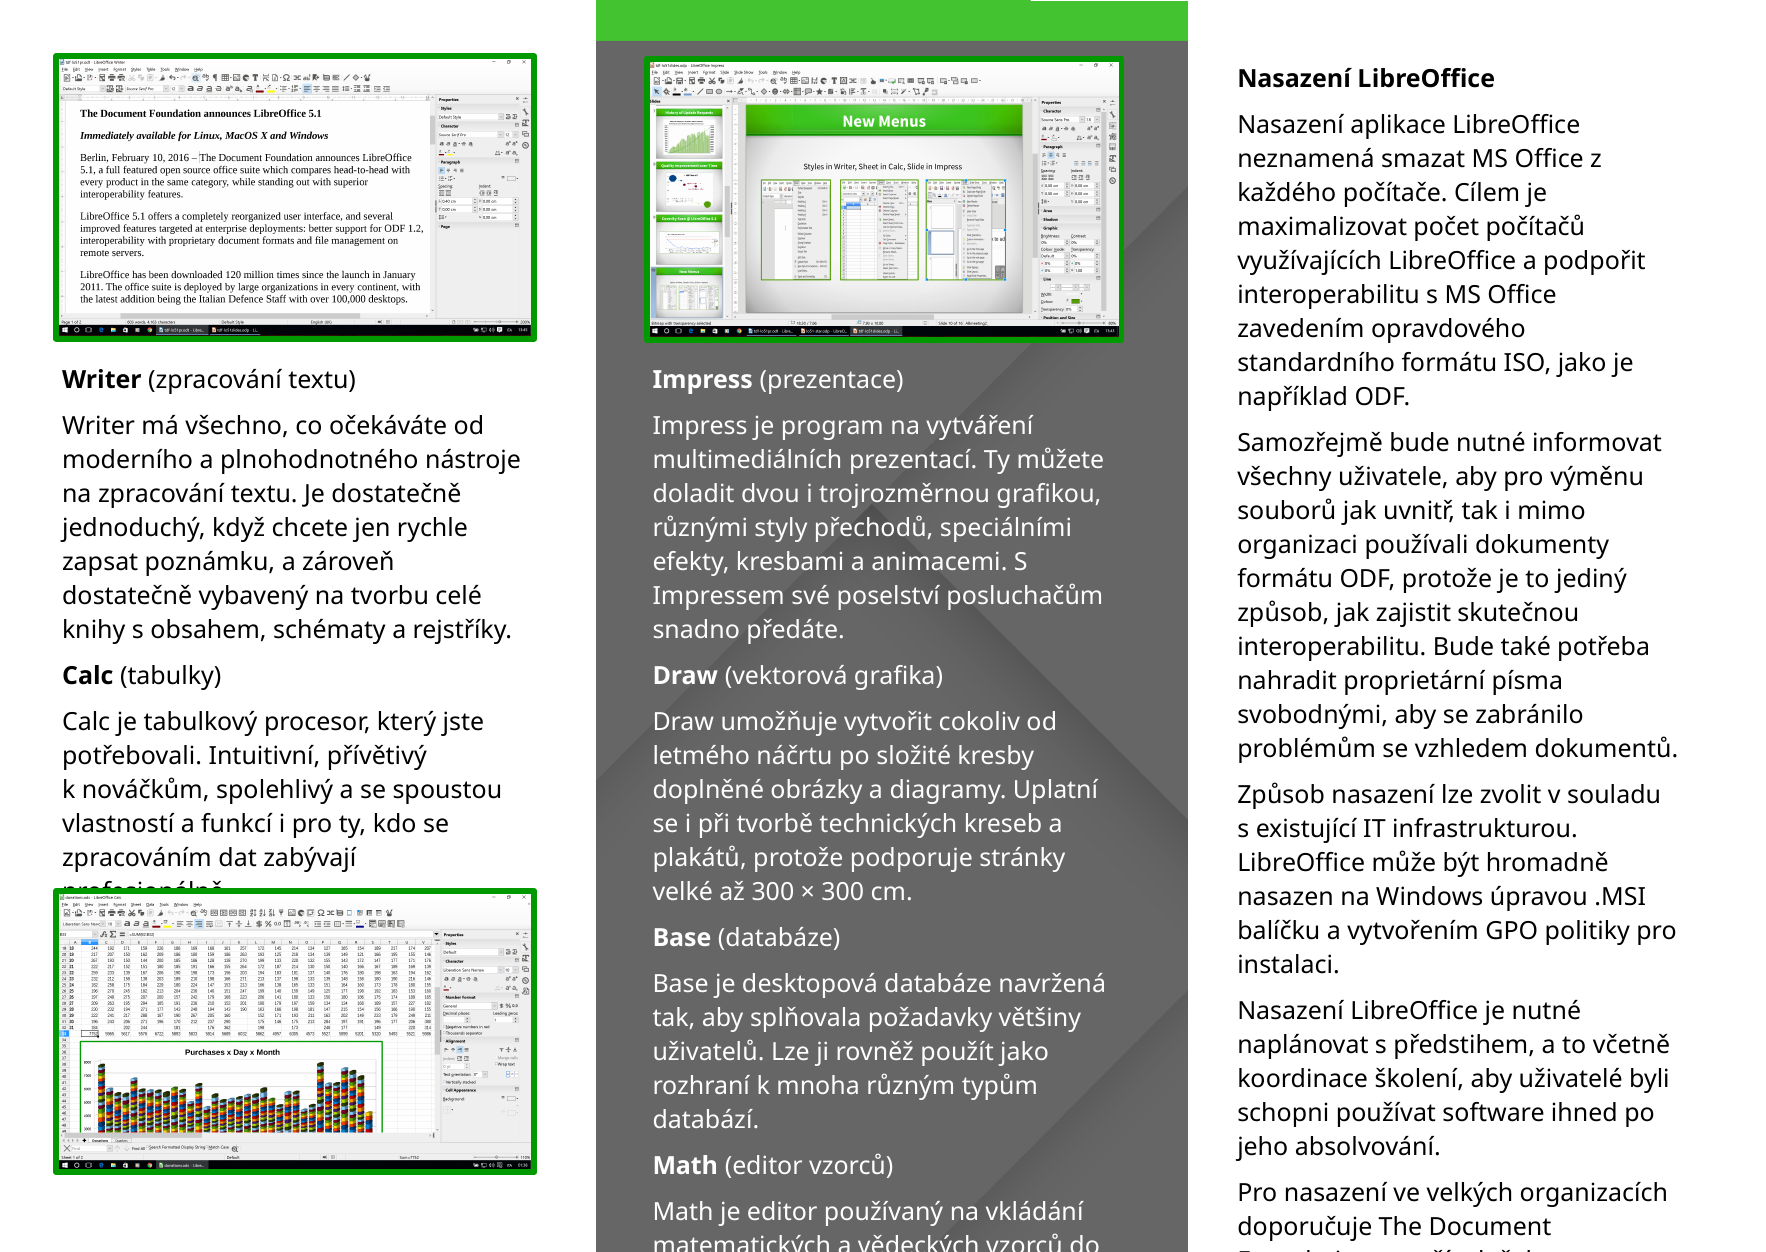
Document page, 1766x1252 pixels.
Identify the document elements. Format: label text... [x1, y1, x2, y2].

picture [888, 1242, 895, 1252]
picture [665, 1242, 671, 1252]
picture [1073, 1242, 1080, 1252]
picture [59, 893, 532, 1170]
picture [968, 1242, 975, 1252]
picture [1088, 1242, 1095, 1252]
picture [596, 0, 1188, 1252]
picture [716, 1242, 723, 1252]
picture [725, 1242, 731, 1252]
picture [59, 59, 532, 336]
picture [819, 1242, 826, 1252]
picture [656, 1242, 663, 1252]
text_box Writer (zpracování textu) Writer má všechno, co očekáváte od moderního a plnohodnotného nástroje na zpracování textu. Je dostatečně jednoduchý, když chcete jen rychle zapsat poznámku, a zároveň dostatečně vybavený na tvorbu celé knihy s obsahem, schématy a rejstříky. Calc (tabulky) Calc je tabulkový procesor, který jste potřebovali. Intuitivní, přívětivý k nováčkům, spolehlivý a se spoustou vlastností a funkcí i pro ty, kdo se zpracováním dat zabývají profesionálně. [47, 354, 544, 895]
text_box Nasazení LibreOffice Nasazení aplikace LibreOffice neznamená smazat MS Office z každého počítače. Cílem je maximalizovat počet počítačů využívajících LibreOffice a podpořit interoperabilitu s MS Office zavedením opravdového standardního formátu ISO, jako je například ODF. Samozřejmě bude nutné informovat všechny uživatele, aby pro výměnu souborů jak uvnitř, tak i mimo organizaci používali dokumenty formátu ODF, protože je to jediný způsob, jak zajistit skutečnou interoperabilitu. Bude také potřeba nahradit proprietární písma svobodnými, aby se zabránilo problémům se vzhledem dokumentů. Způsob nasazení lze zvolit v souladu s existující IT infrastrukturou. LibreOffice může být hromadně nasazen na Windows úpravou .MSI balíčku a vytvořením GPO politiky pro instalaci. Nasazení LibreOffice je nutné naplánovat s předstihem, a to včetně koordinace školení, aby uživatelé byli schopni používat software ihned po jeho absolvování. Pro nasazení ve velkých organizacích doporučuje The Document Foundation využít služeb certifikovaných specialistů: vývojářů, nabízejících podporu 3. úrovně, specialistů na migraci a školitelů. Seznam certifikovaných specialistů je dostupný na stránkách The Document Foundation. [1222, 53, 1701, 1252]
text_box Impress (prezentace) Impress je program na vytváření multimediálních prezentací. Ty můžete doladit dvou i trojrozměrnou grafikou, různými styly přechodů, speciálními efekty, kresbami a animacemi. S Impressem své poselství posluchačům snadno předáte. Draw (vektorová grafika) Draw umožňuje vytvořit cokoliv od letmého náčrtu po složité kresby doplněné obrázky a diagramy. Uplatní se i při tvorbě technických kreseb a plakátů, protože podporuje stránky velké až 300 × 300 cm. Base (databáze) Base je desktopová databáze navržená tak, aby splňovala požadavky většiny uživatelů. Lze ji rovněž použít jako rozhraní k mnoha různým typům databází. Math (editor vzorců) Math je editor používaný na vkládání matematických a vědeckých vzorců do tabulek, textových dokumentů, prezentací a kreseb. [637, 354, 1134, 1210]
picture [1014, 1242, 1021, 1252]
